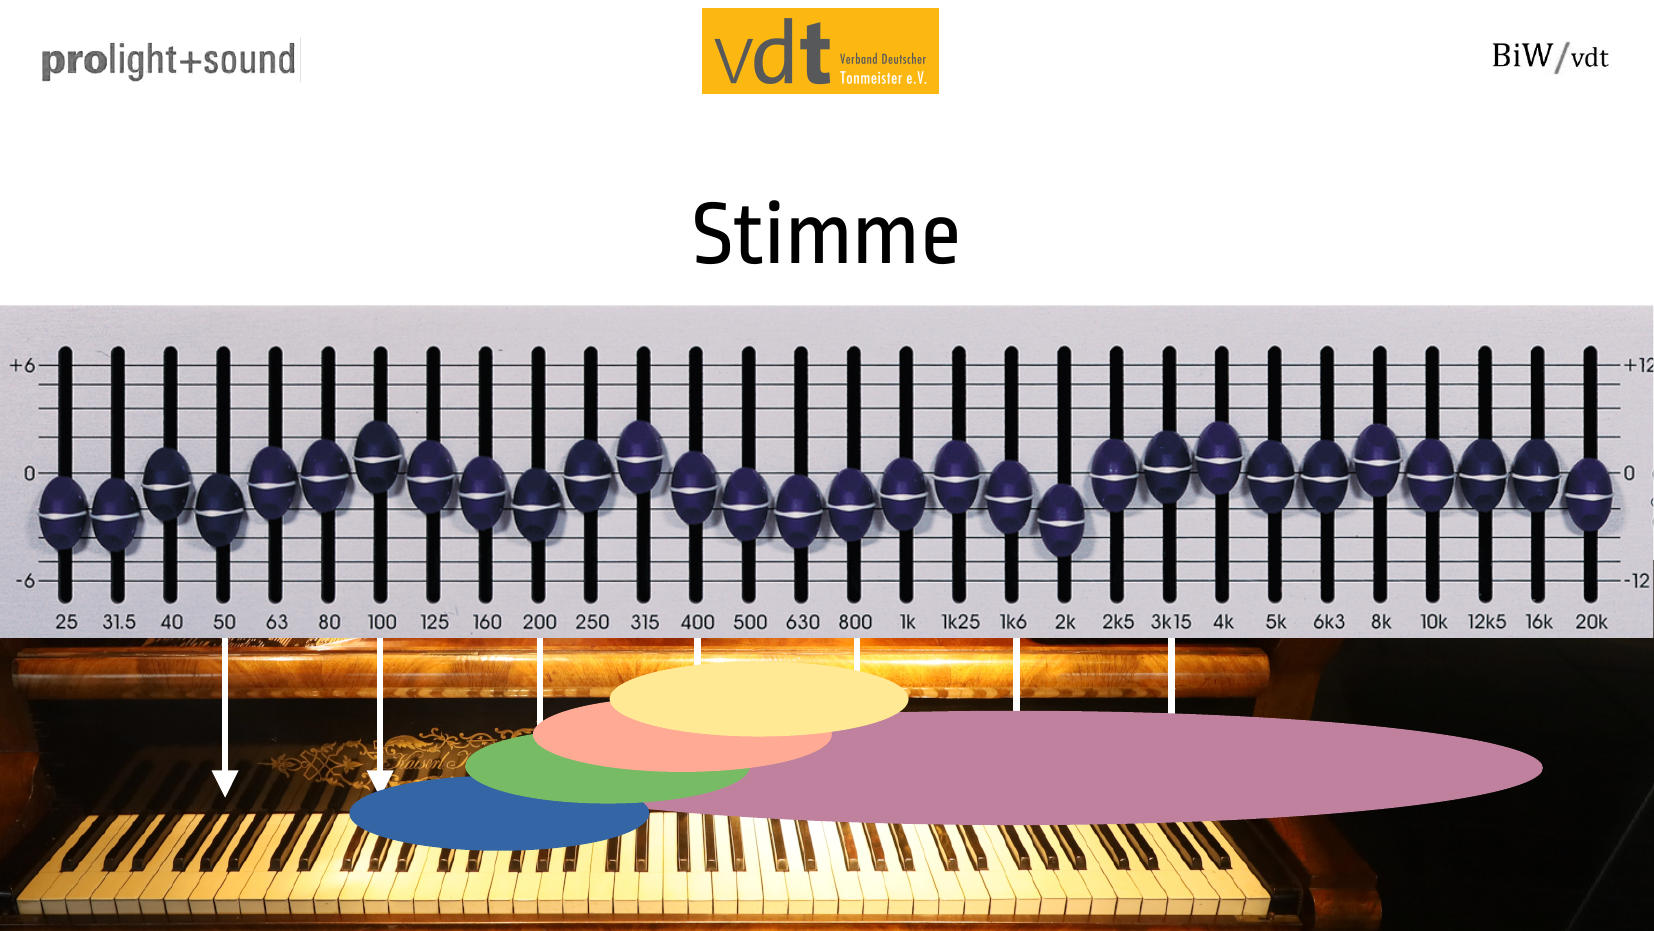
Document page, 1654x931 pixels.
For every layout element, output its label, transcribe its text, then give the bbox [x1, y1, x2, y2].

picture [1490, 39, 1613, 75]
text_box [349, 661, 1543, 851]
picture [37, 37, 301, 82]
title Stimme [82, 185, 1571, 285]
picture [702, 8, 939, 94]
picture [0, 305, 1654, 931]
